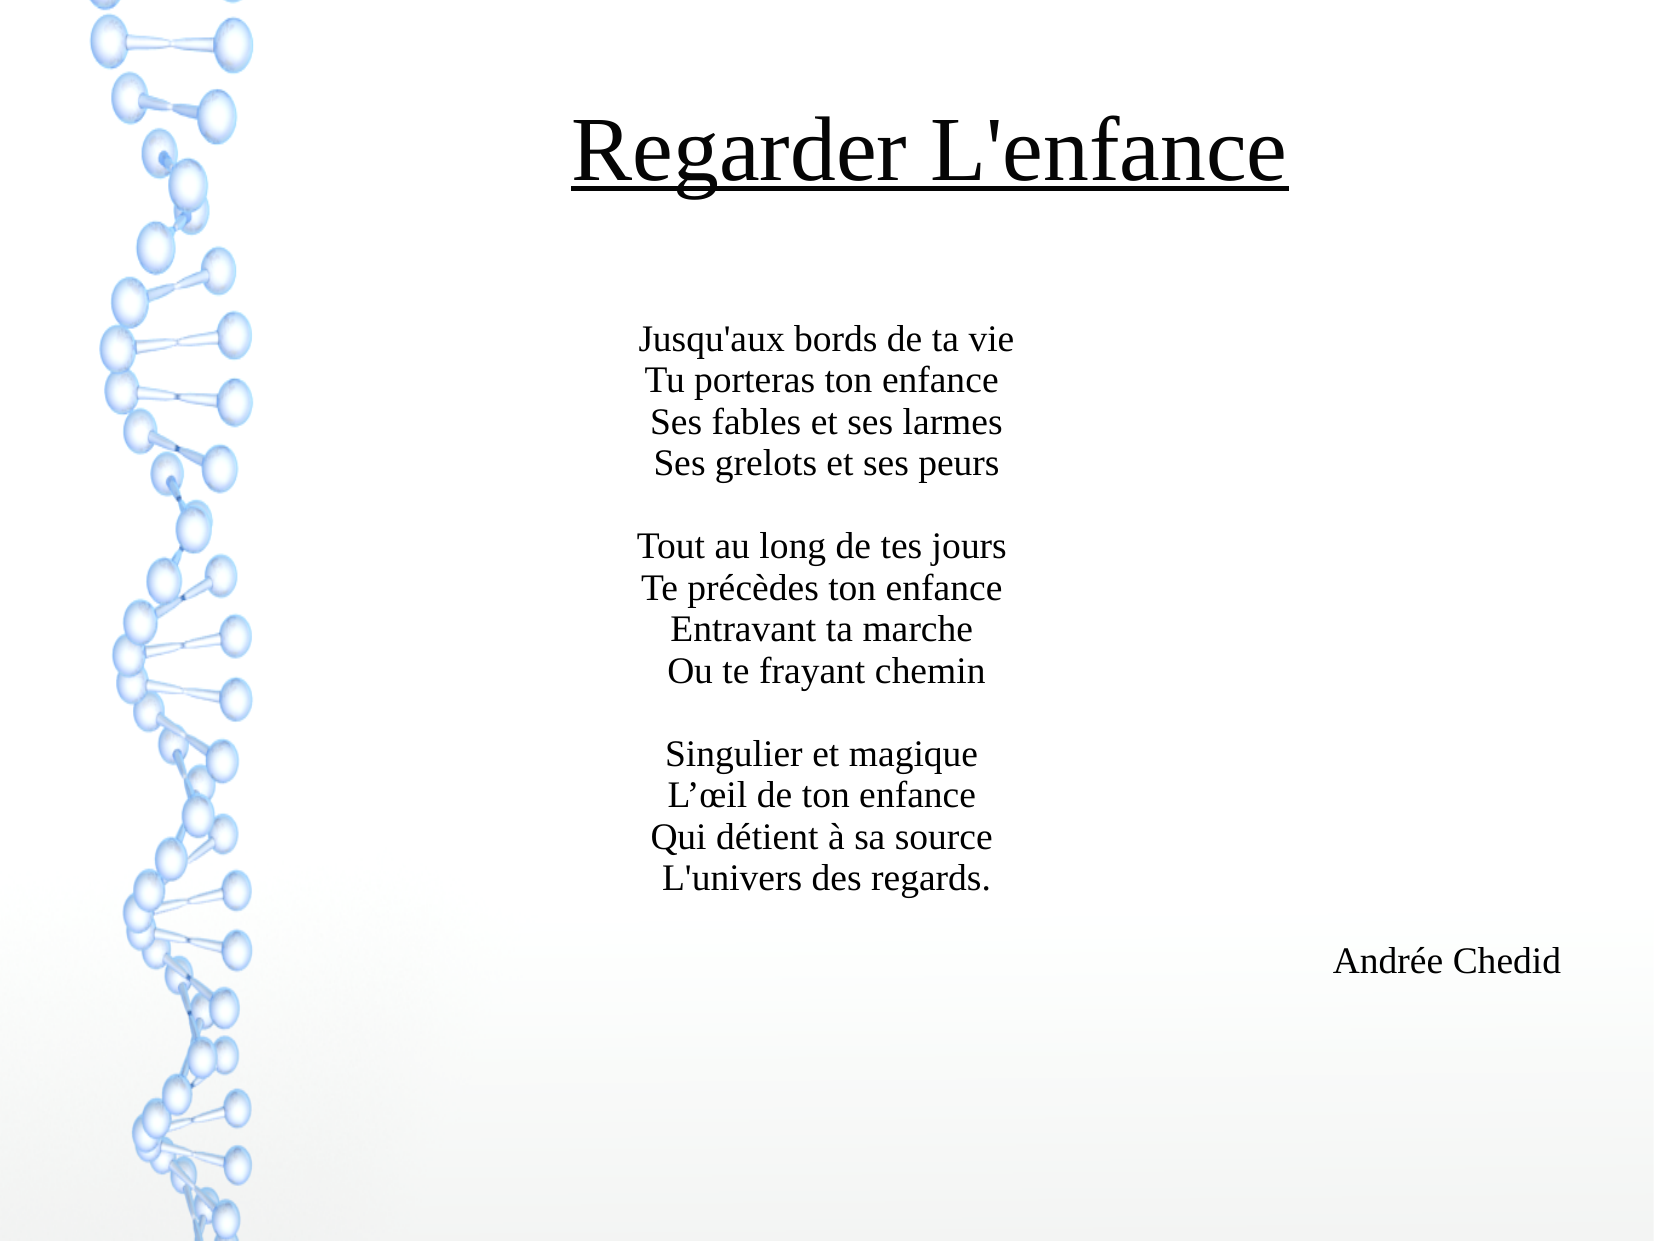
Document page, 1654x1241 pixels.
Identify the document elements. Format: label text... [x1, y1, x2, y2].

subtitle Jusqu'aux bords de ta vie Tu porteras ton enfance Ses fables et ses larmes Ses grelots et ses peurs Tout au long de tes jours Te précèdes ton enfance Entravant ta marche Ou te frayant chemin Singulier et magique L’œil de ton enfance Qui détient à sa source L'univers des regards. Andrée Chedid [82, 290, 1571, 1010]
title Regarder L'enfance [265, 47, 1595, 252]
picture [0, 0, 1654, 1241]
